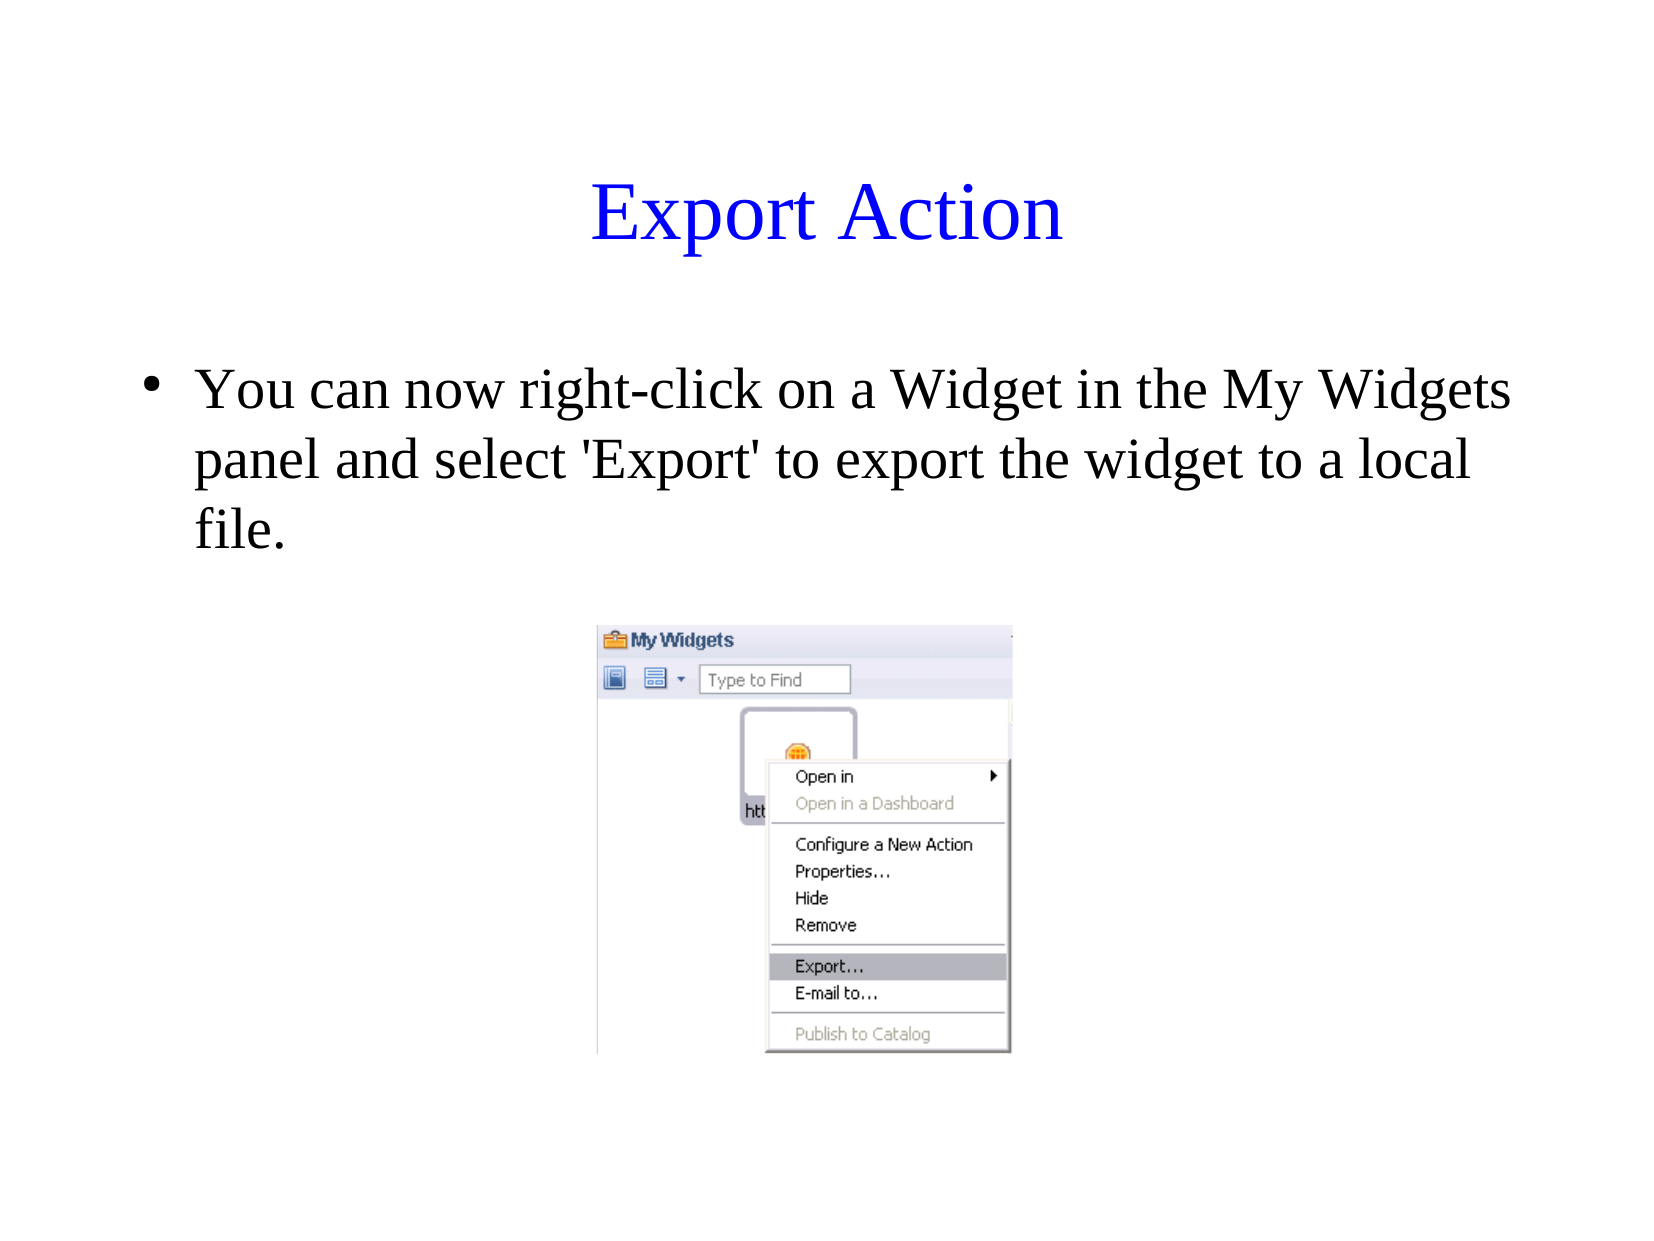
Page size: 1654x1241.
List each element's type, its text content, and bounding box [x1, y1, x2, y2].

picture [596, 625, 1013, 1054]
list You can now right-click on a Widget in the My Widgets panel and select 'Export' to export the widget to a local file. [123, 350, 1536, 601]
title Export Action [121, 102, 1534, 310]
